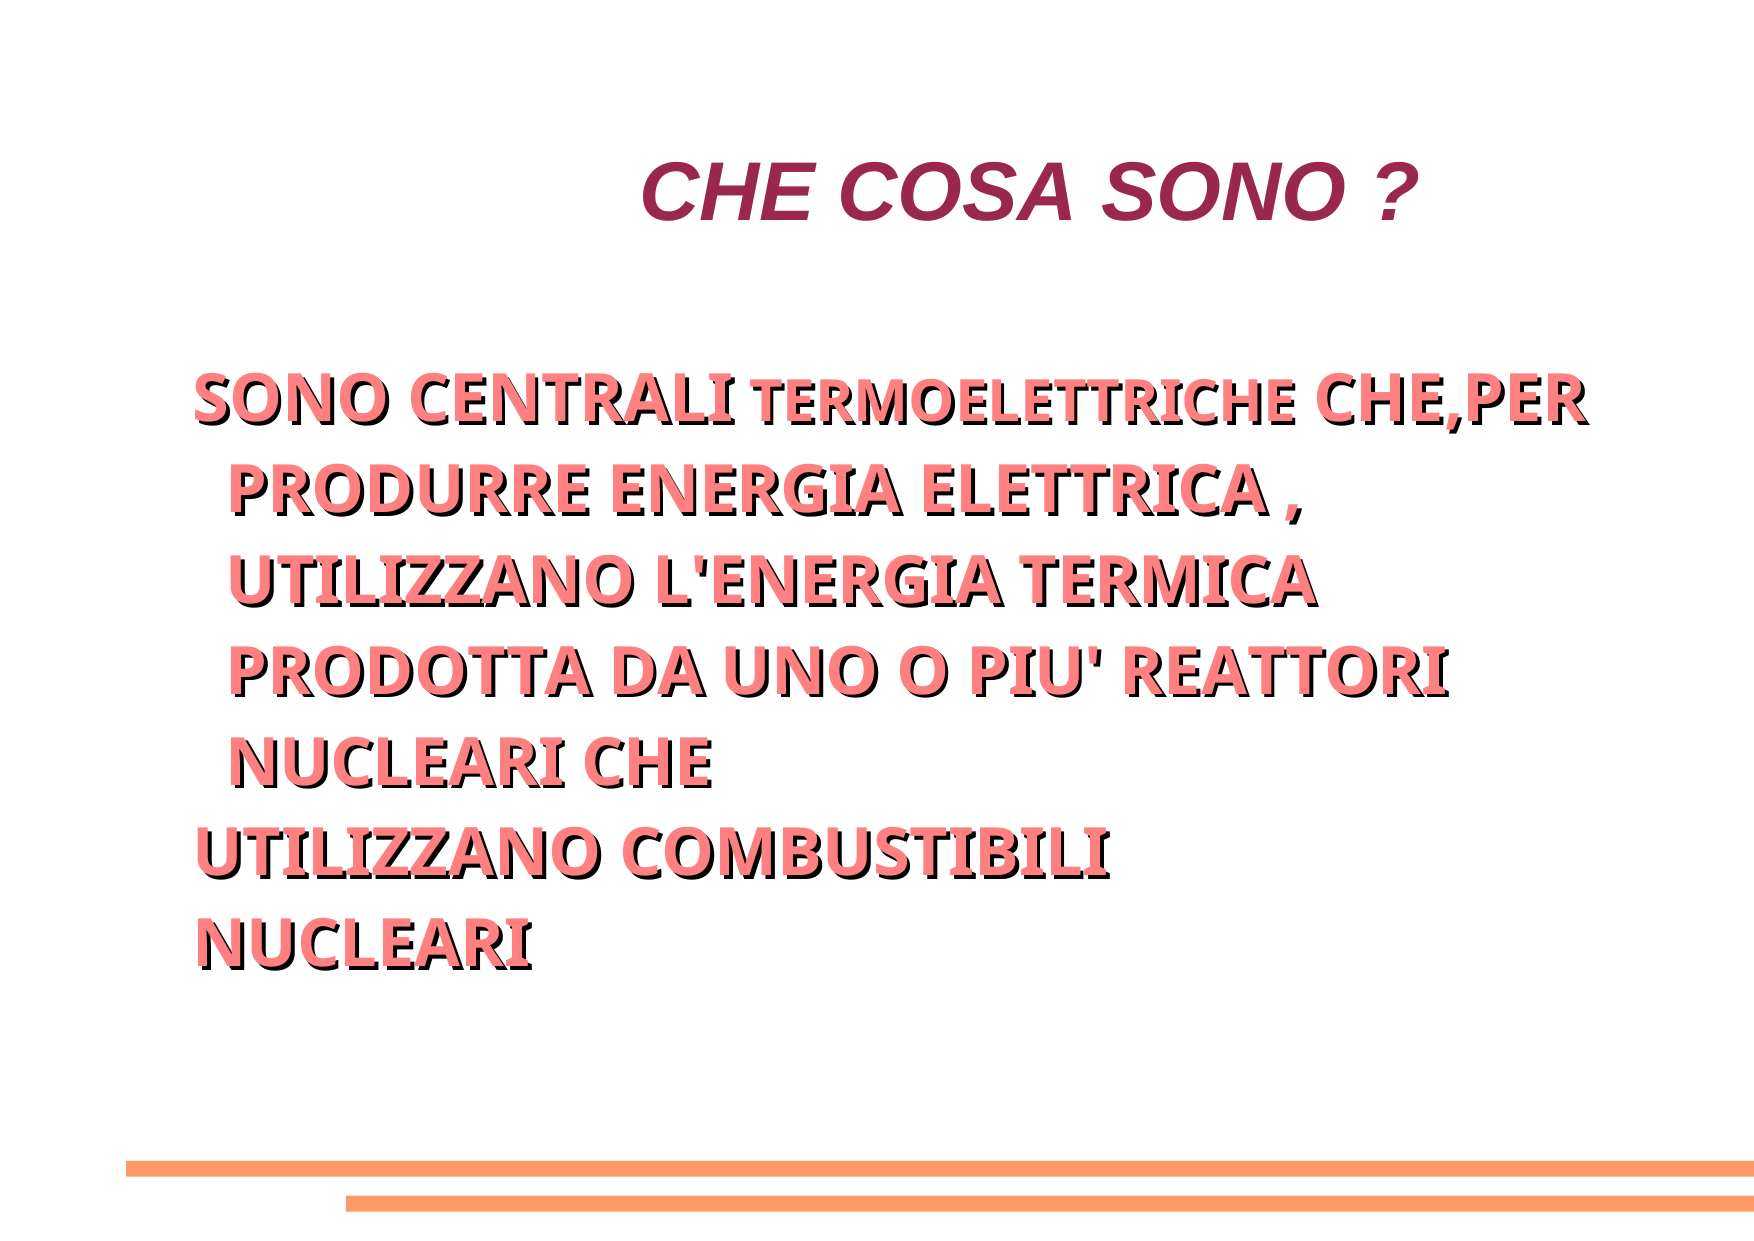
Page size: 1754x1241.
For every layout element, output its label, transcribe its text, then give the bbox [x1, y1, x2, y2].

title CHE COSA SONO ? [118, 88, 1616, 296]
list SONO CENTRALI TERMOELETTRICHE CHE,PER PRODURRE ENERGIA ELETTRICA , UTILIZZANO L'ENERGIA TERMICA PRODOTTA DA UNO O PIU' REATTORI NUCLEARI CHE UTILIZZANO COMBUSTIBILI NUCLEARI [143, 350, 1608, 1133]
